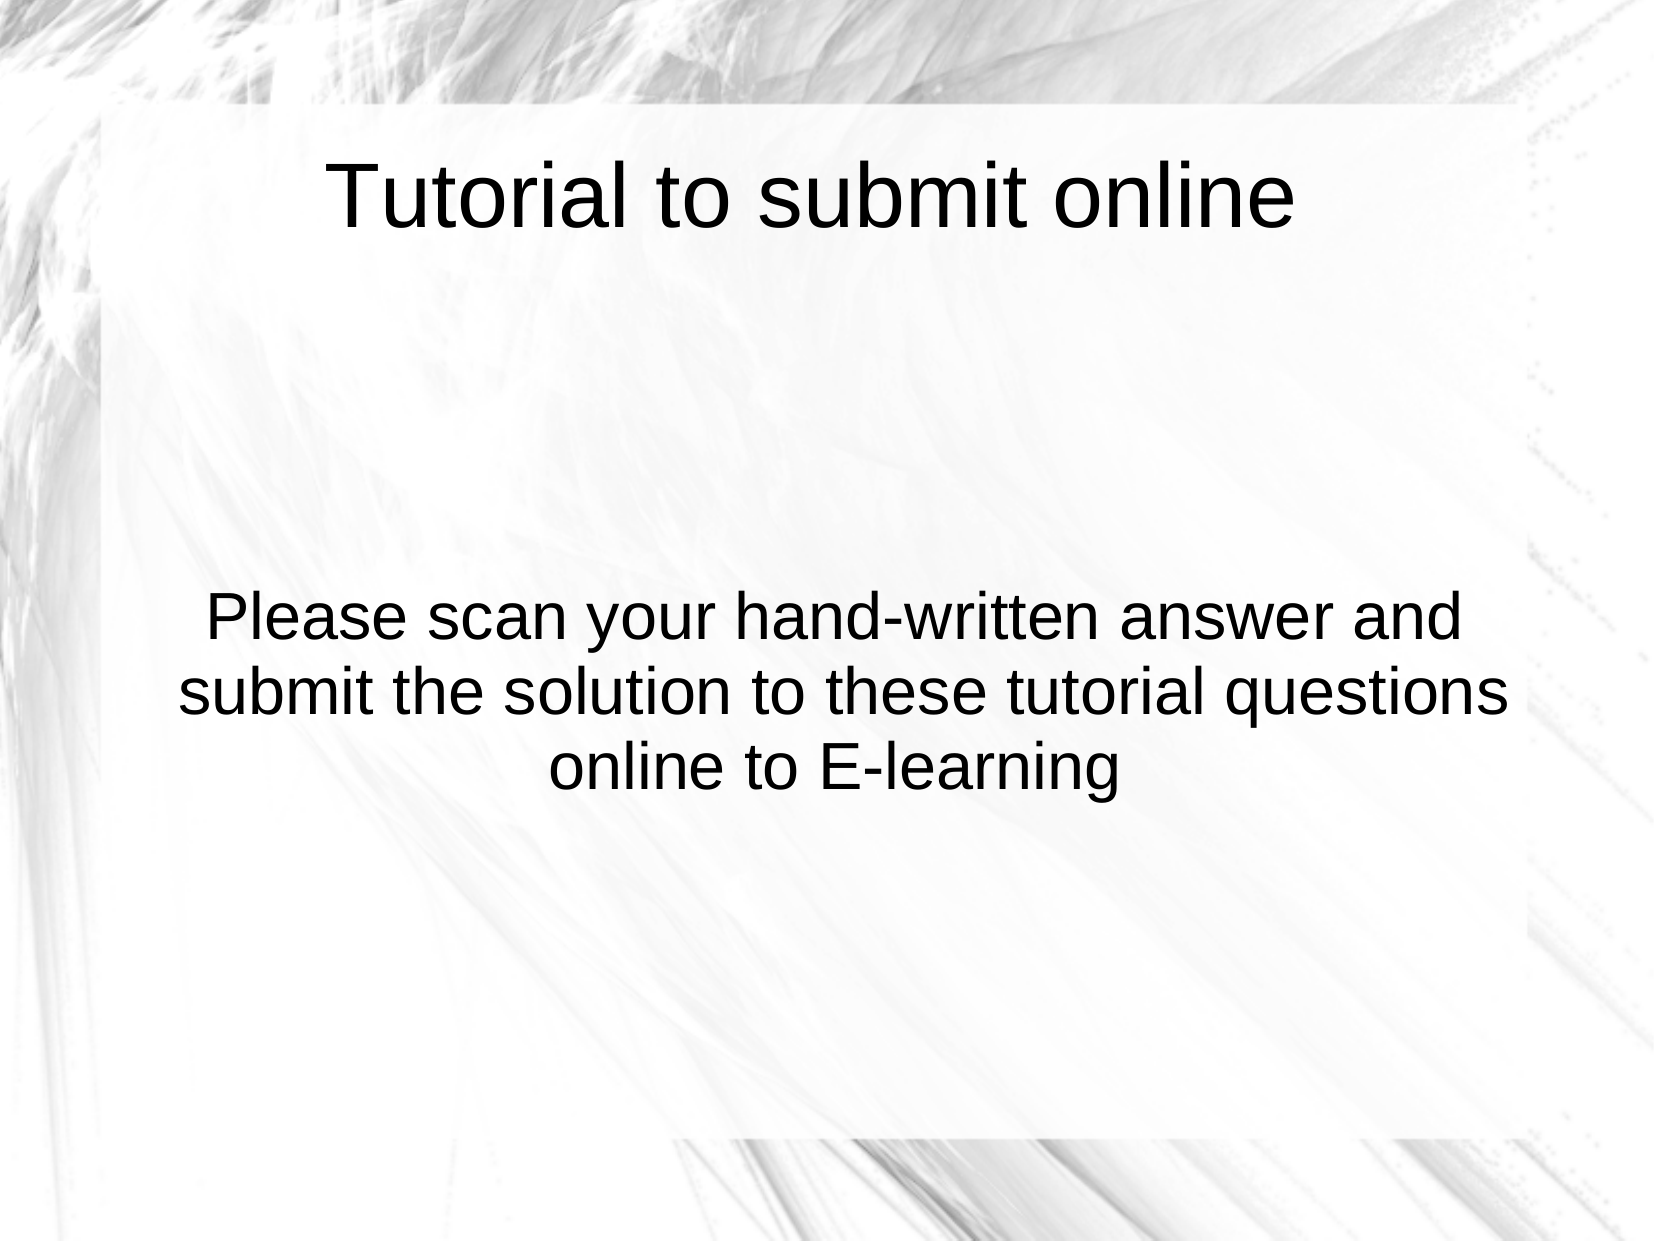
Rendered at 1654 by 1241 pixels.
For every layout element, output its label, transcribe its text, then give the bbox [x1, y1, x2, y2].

picture [0, 0, 1654, 1241]
subtitle Please scan your hand-written answer and submit the solution to these tutorial questions online to E-learning [118, 319, 1571, 1139]
title Tutorial to submit online [118, 112, 1506, 281]
